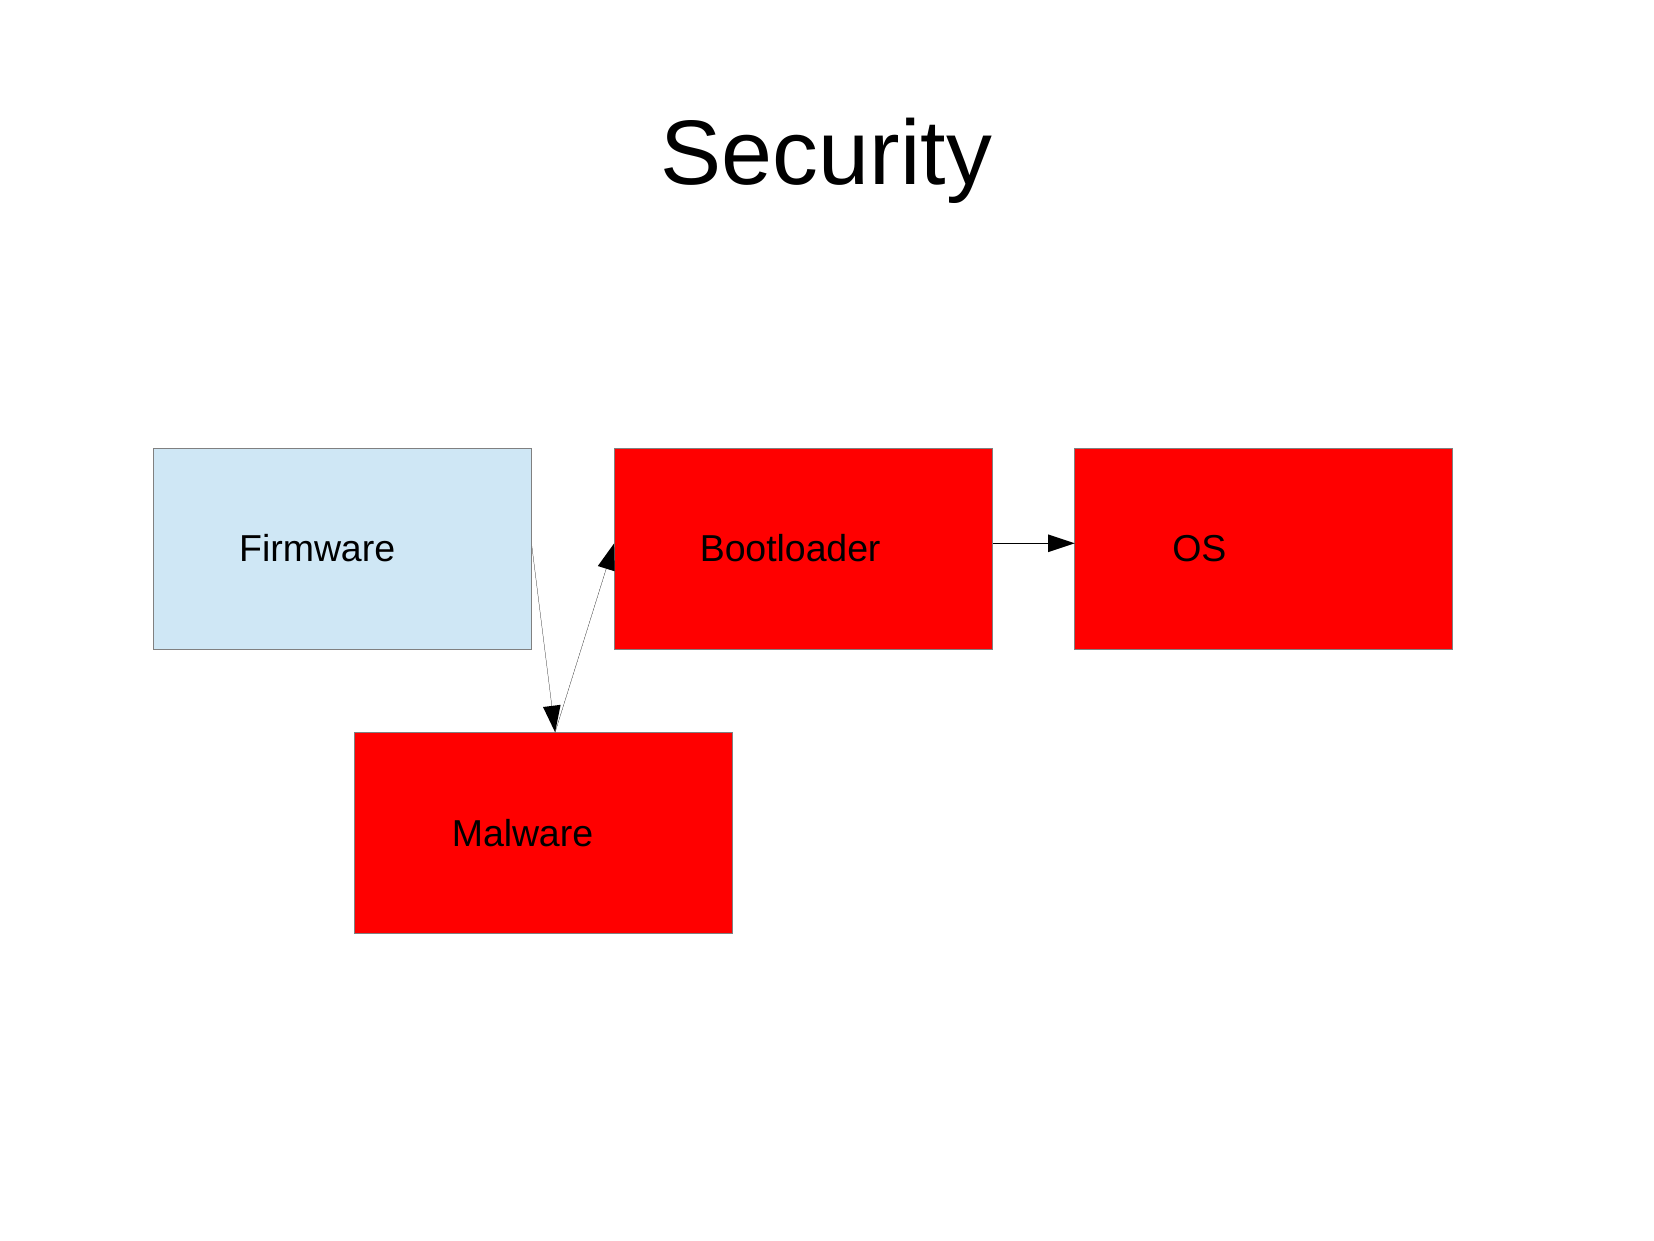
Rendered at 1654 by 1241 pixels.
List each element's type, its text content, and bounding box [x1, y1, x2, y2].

text_box [354, 732, 733, 934]
text_box [1074, 448, 1453, 650]
text_box Malware [437, 805, 650, 863]
text_box OS [1157, 519, 1371, 577]
text_box [153, 448, 532, 650]
text_box [614, 448, 993, 650]
text_box Bootloader [685, 519, 898, 577]
text_box Firmware [224, 519, 438, 577]
title Security [82, 49, 1571, 257]
